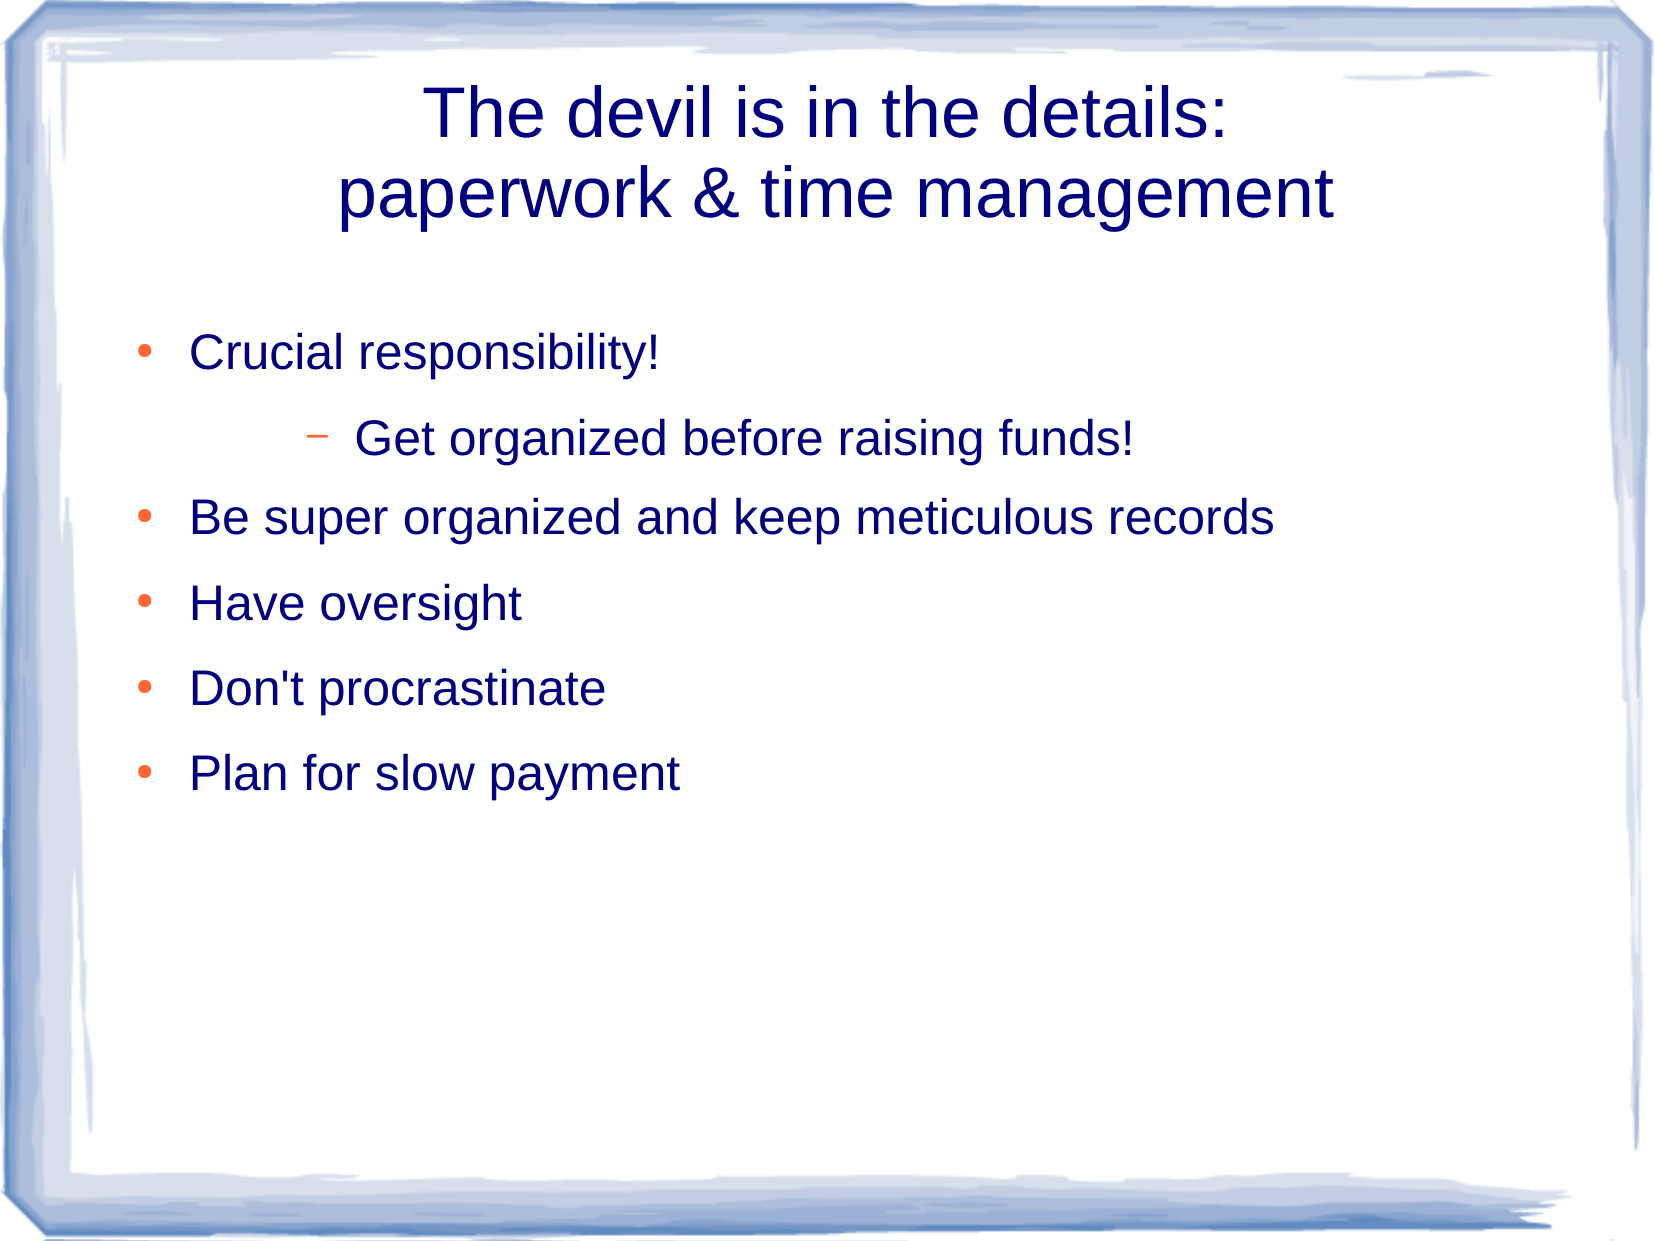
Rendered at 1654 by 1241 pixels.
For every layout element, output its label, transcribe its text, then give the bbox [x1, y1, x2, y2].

list Crucial responsibility! Get organized before raising funds! Be super organized and keep meticulous records Have oversight Don't procrastinate Plan for slow payment [118, 324, 1571, 1004]
title The devil is in the details: paperwork & time management [82, 49, 1571, 257]
picture [0, 0, 1654, 1241]
